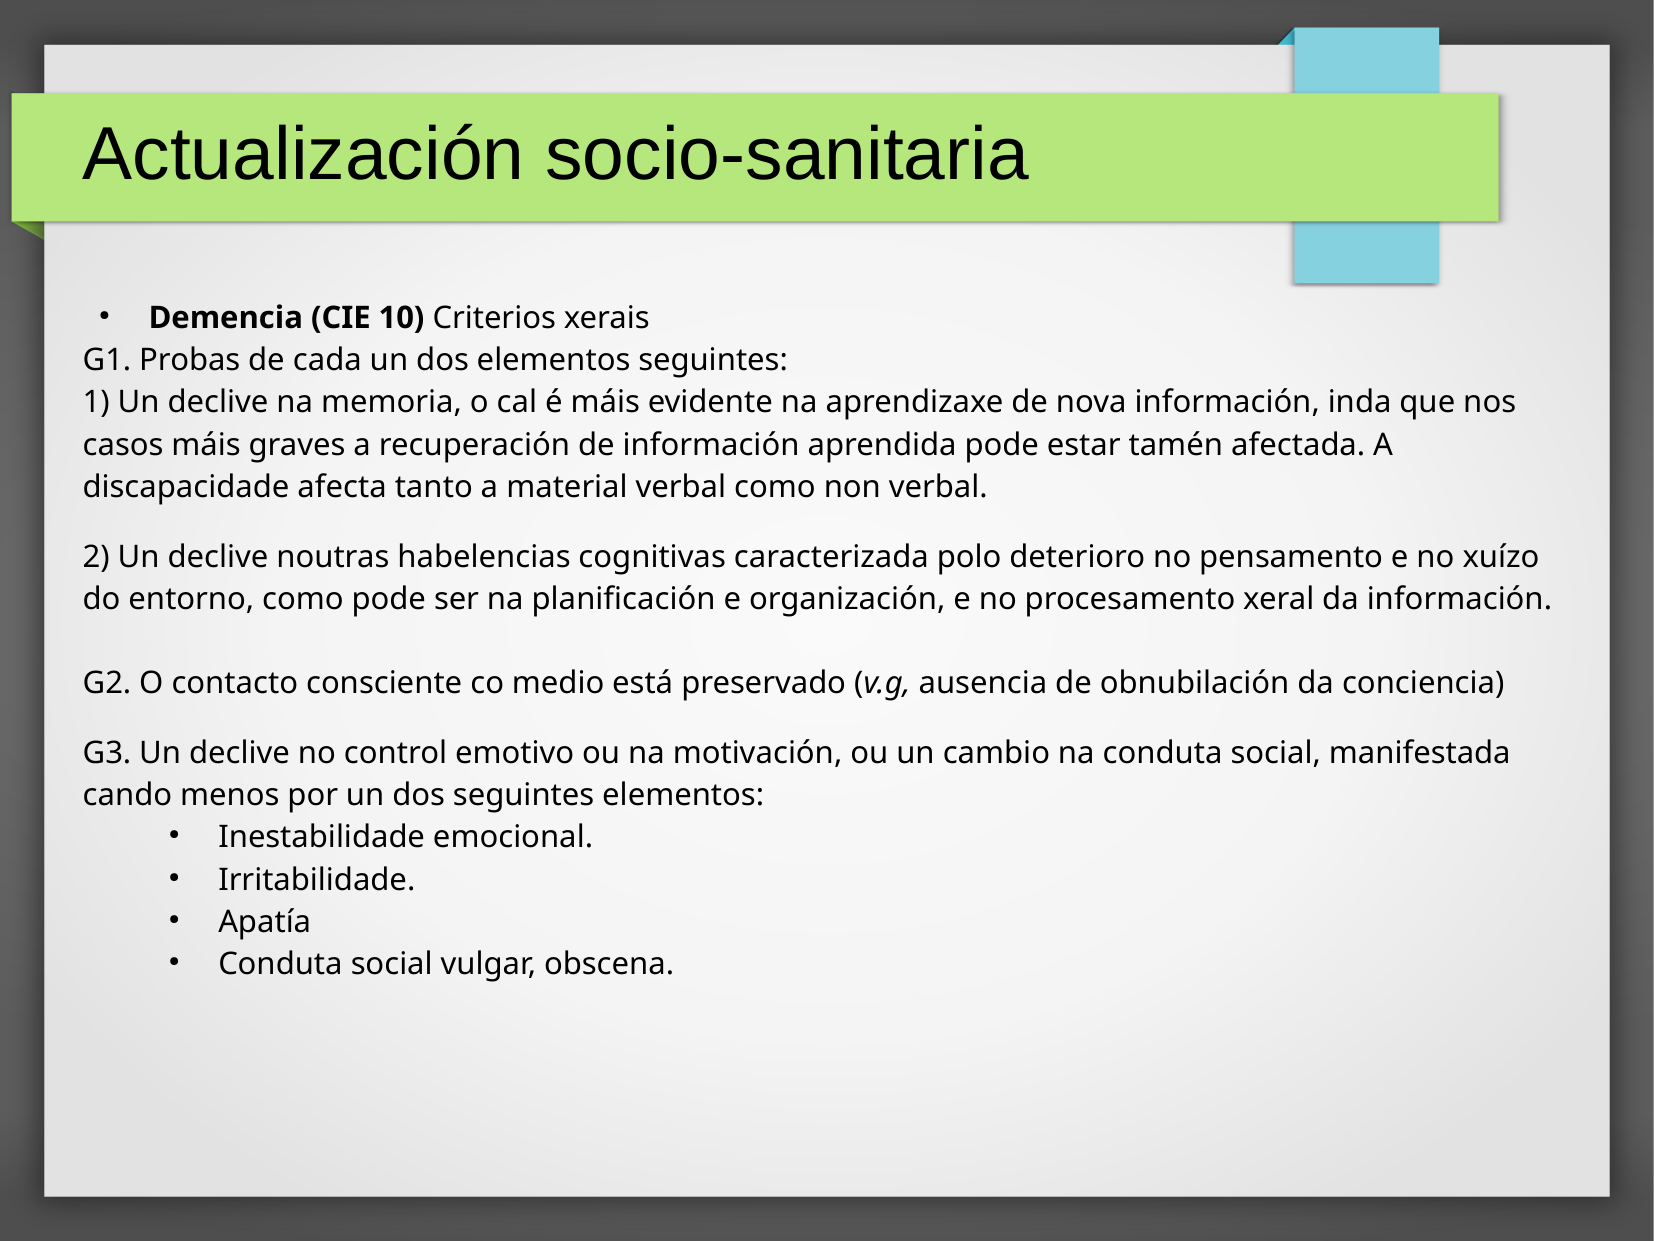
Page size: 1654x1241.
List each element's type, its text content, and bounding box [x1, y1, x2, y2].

title Actualización socio-sanitaria [82, 94, 1264, 213]
list Demencia (CIE 10) Criterios xerais G1. Probas de cada un dos elementos seguintes: 1) Un declive na memoria, o cal é máis evidente na aprendizaxe de nova información, inda que nos casos máis graves a recuperación de información aprendida pode estar tamén afectada. A discapacidade afecta tanto a material verbal como non verbal. 2) Un declive noutras habelencias cognitivas caracterizada polo deterioro no pensamento e no xuízo do entorno, como pode ser na planificación e organización, e no procesamento xeral da información. G2. O contacto consciente co medio está preservado (v.g, ausencia de obnubilación da conciencia) G3. Un declive no control emotivo ou na motivación, ou un cambio na conduta social, manifestada cando menos por un dos seguintes elementos: Inestabilidade emocional. Irritabilidade. Apatía Conduta social vulgar, obscena. [82, 295, 1571, 1015]
picture [0, 0, 1654, 1241]
